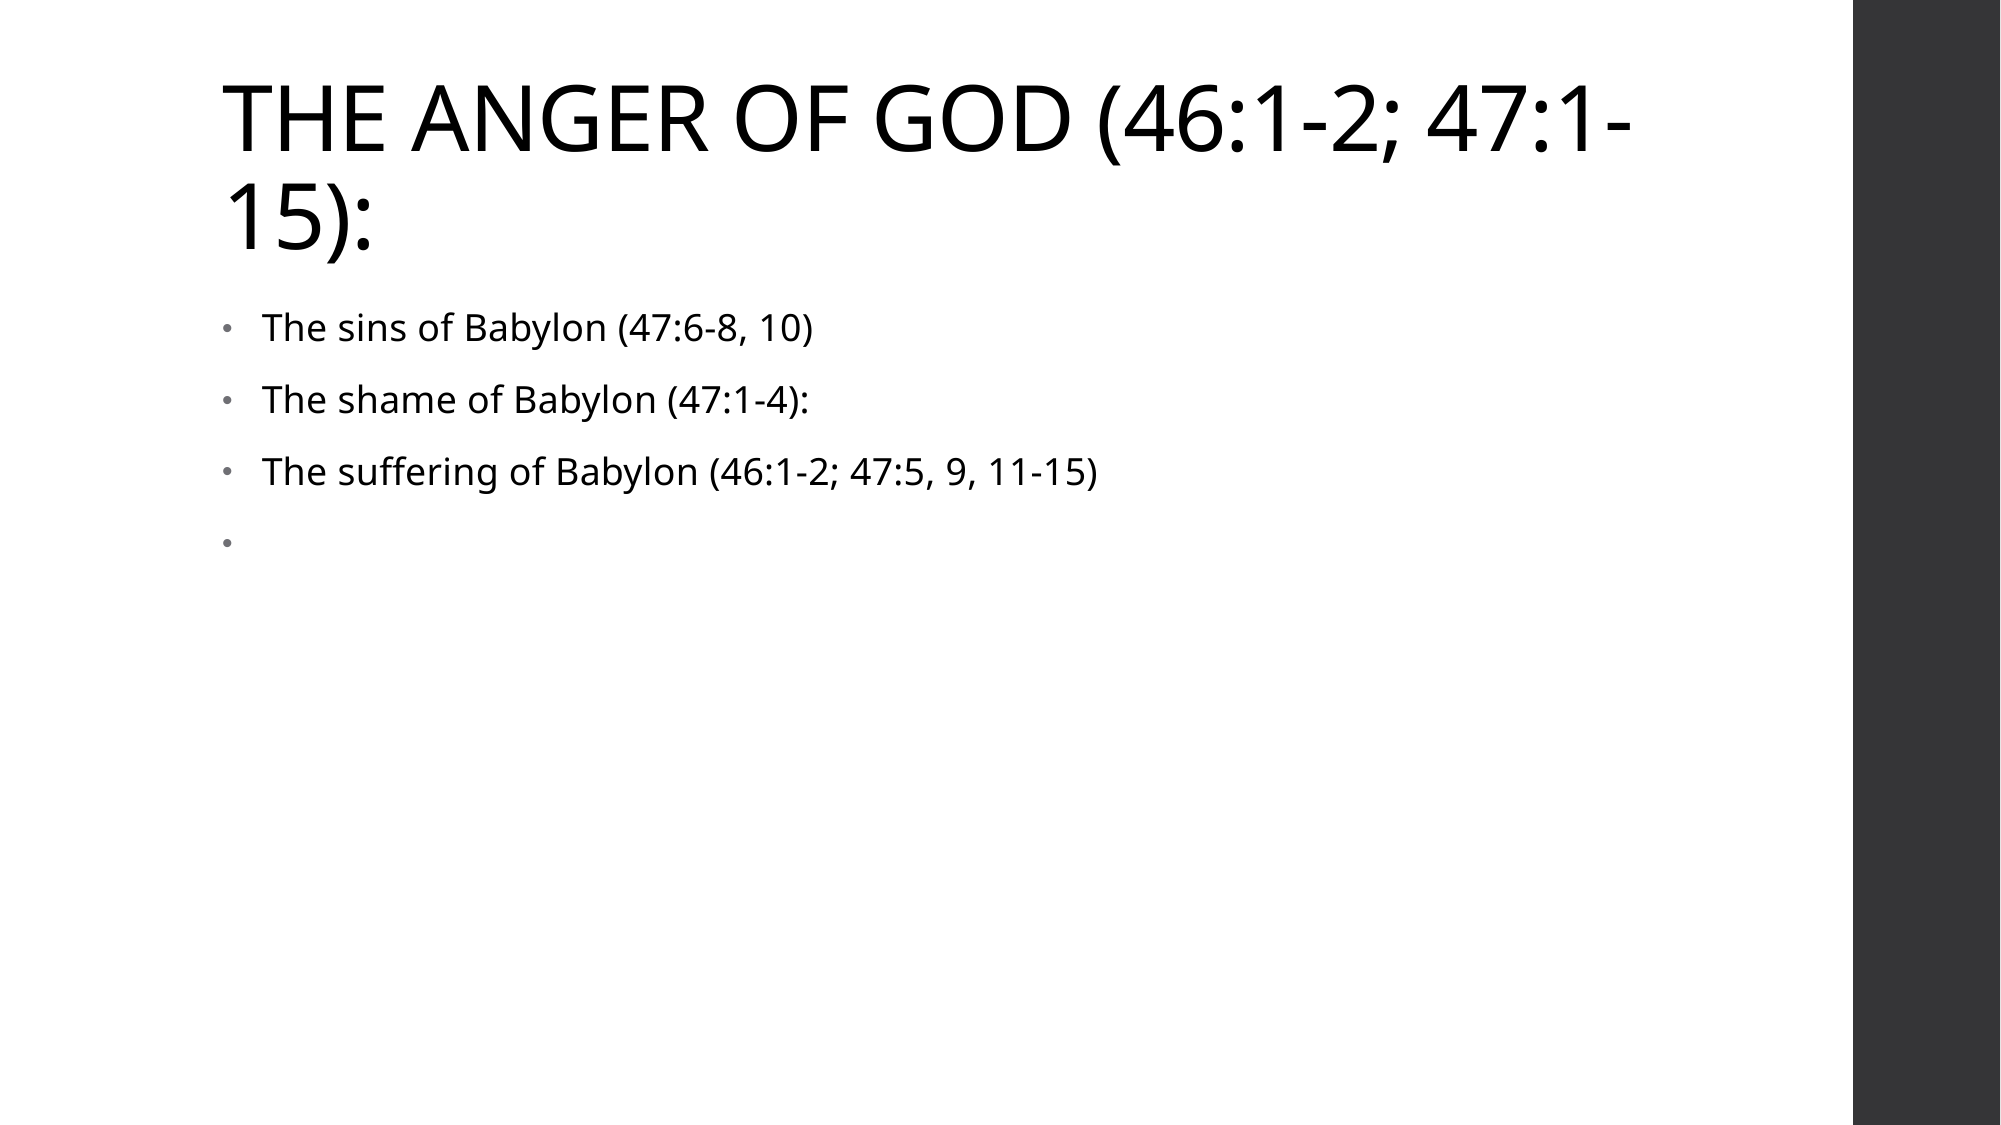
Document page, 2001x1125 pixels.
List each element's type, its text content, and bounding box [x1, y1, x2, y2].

list The sins of Babylon (47:6-8, 10) The shame of Babylon (47:1-4): The suffering of Babylon (46:1-2; 47:5, 9, 11-15) [206, 299, 1617, 1014]
title THE ANGER OF GOD (46:1-2; 47:1-15): [206, 60, 1797, 278]
